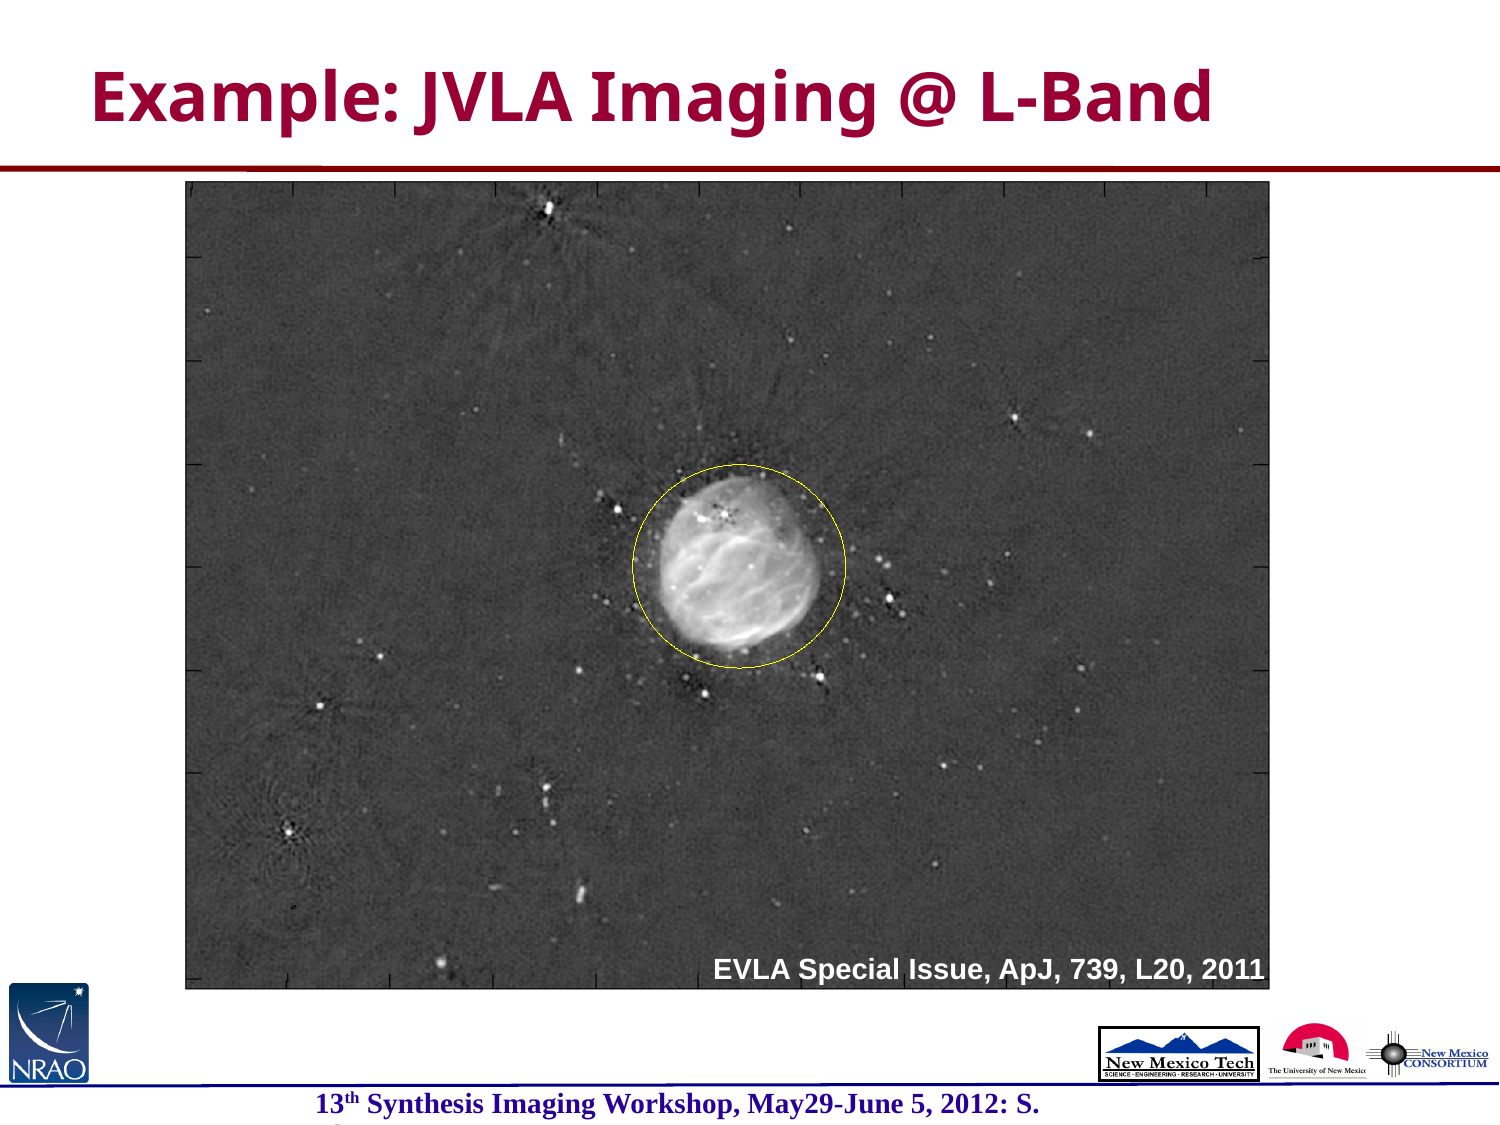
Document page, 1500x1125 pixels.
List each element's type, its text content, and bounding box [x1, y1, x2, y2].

text_box EVLA Special Issue, ApJ, 739, L20, 2011 [698, 945, 1282, 993]
picture [0, 0, 1500, 166]
picture [0, 172, 1500, 1125]
picture [1101, 1029, 1257, 1079]
title Example: JVLA Imaging @ L-Band [75, 33, 1426, 157]
